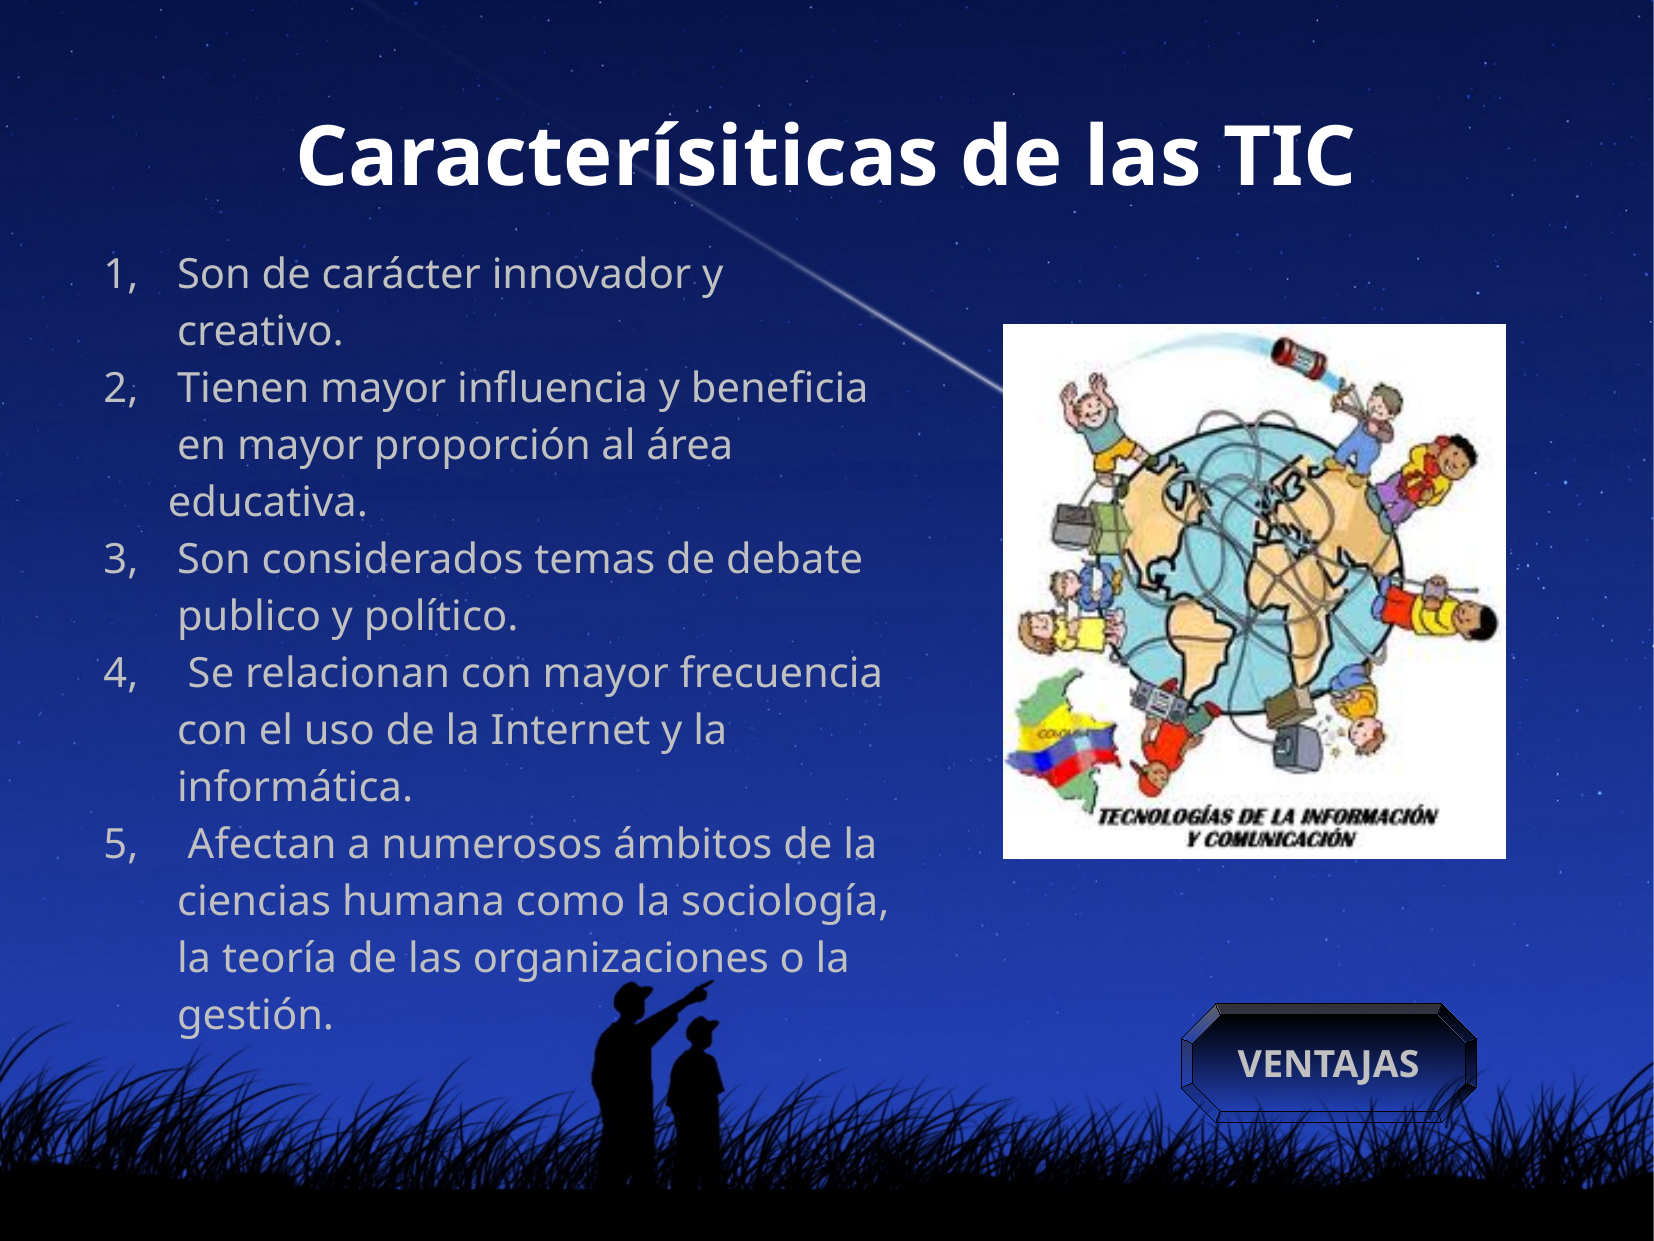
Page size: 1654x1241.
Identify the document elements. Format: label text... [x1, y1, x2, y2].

picture [0, 0, 1654, 1241]
text_box 1, Son de carácter innovador y creativo. 2, Tienen mayor influencia y beneficia en mayor proporción al área educativa. 3, Son considerados temas de debate publico y político. 4, Se relacionan con mayor frecuencia con el uso de la Internet y la informática. 5, Afectan a numerosos ámbitos de la ciencias humana como la sociología, la teoría de las organizaciones o la gestión. [88, 236, 945, 1063]
text_box VENTAJAS [1193, 1015, 1465, 1111]
title Caracterísiticas de las TIC [82, 49, 1571, 257]
